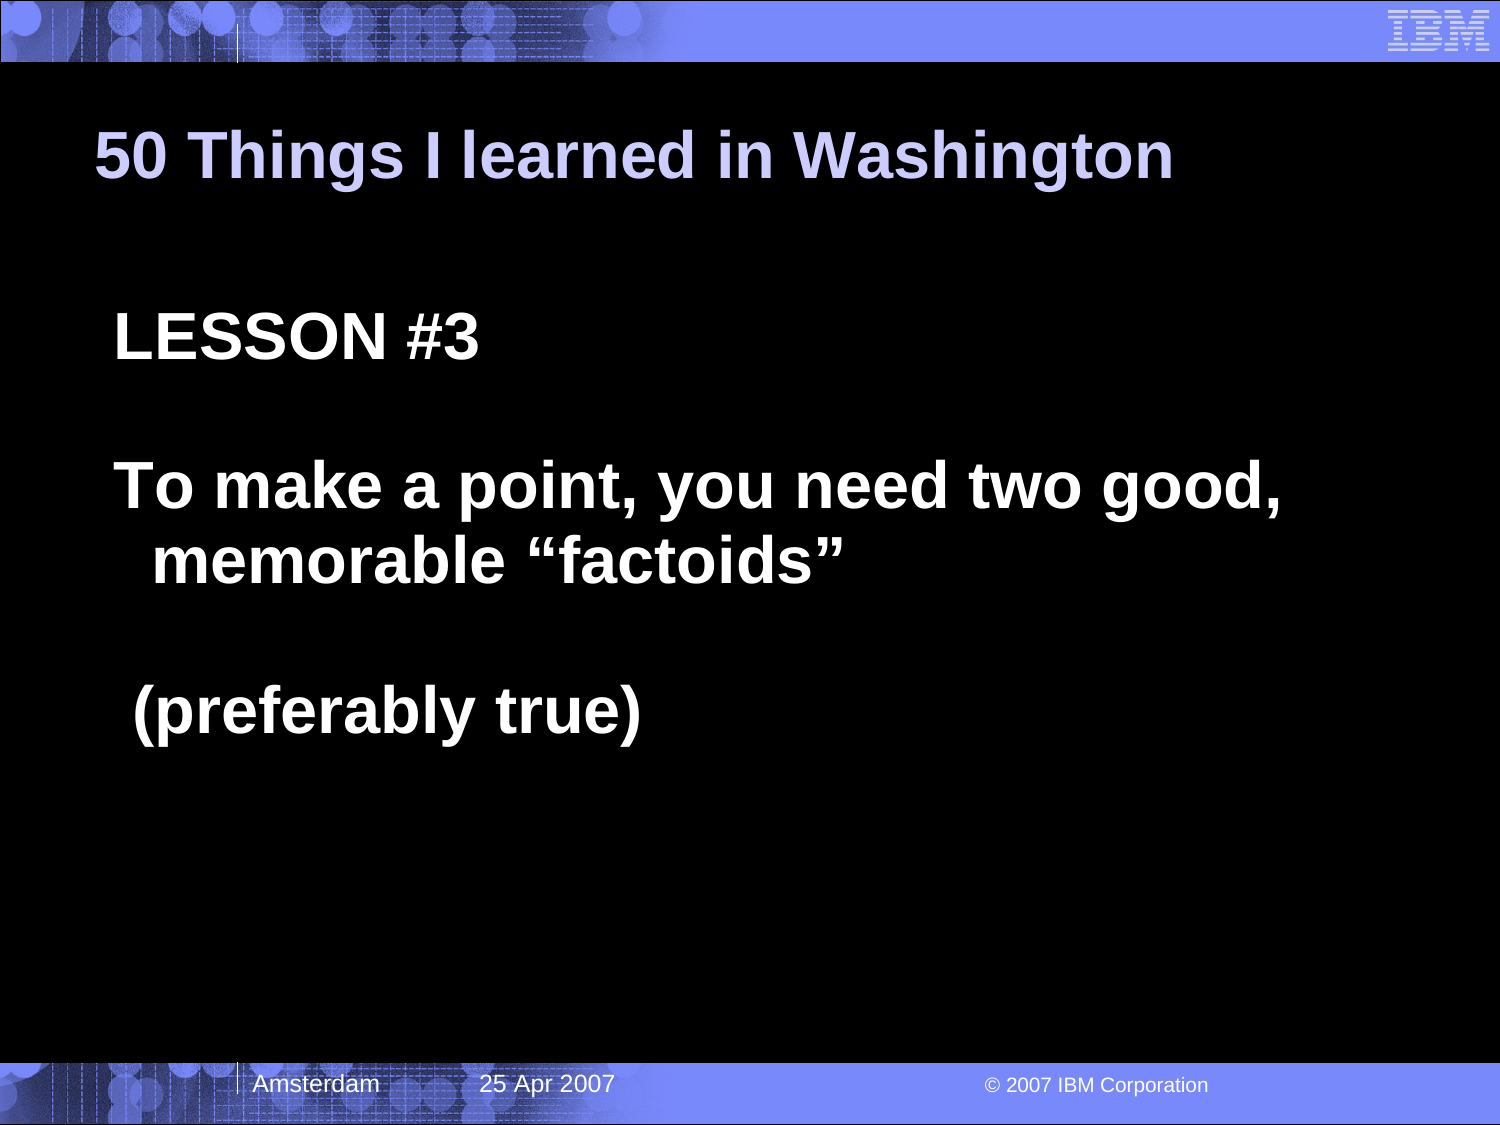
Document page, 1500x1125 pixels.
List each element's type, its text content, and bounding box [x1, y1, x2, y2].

picture [1, 1, 1500, 62]
list LESSON #3 To make a point, you need two good, memorable “factoids” (preferably true) [99, 291, 1388, 1037]
picture [0, 1063, 1500, 1124]
title 50 Things I learned in Washington [79, 116, 1433, 205]
